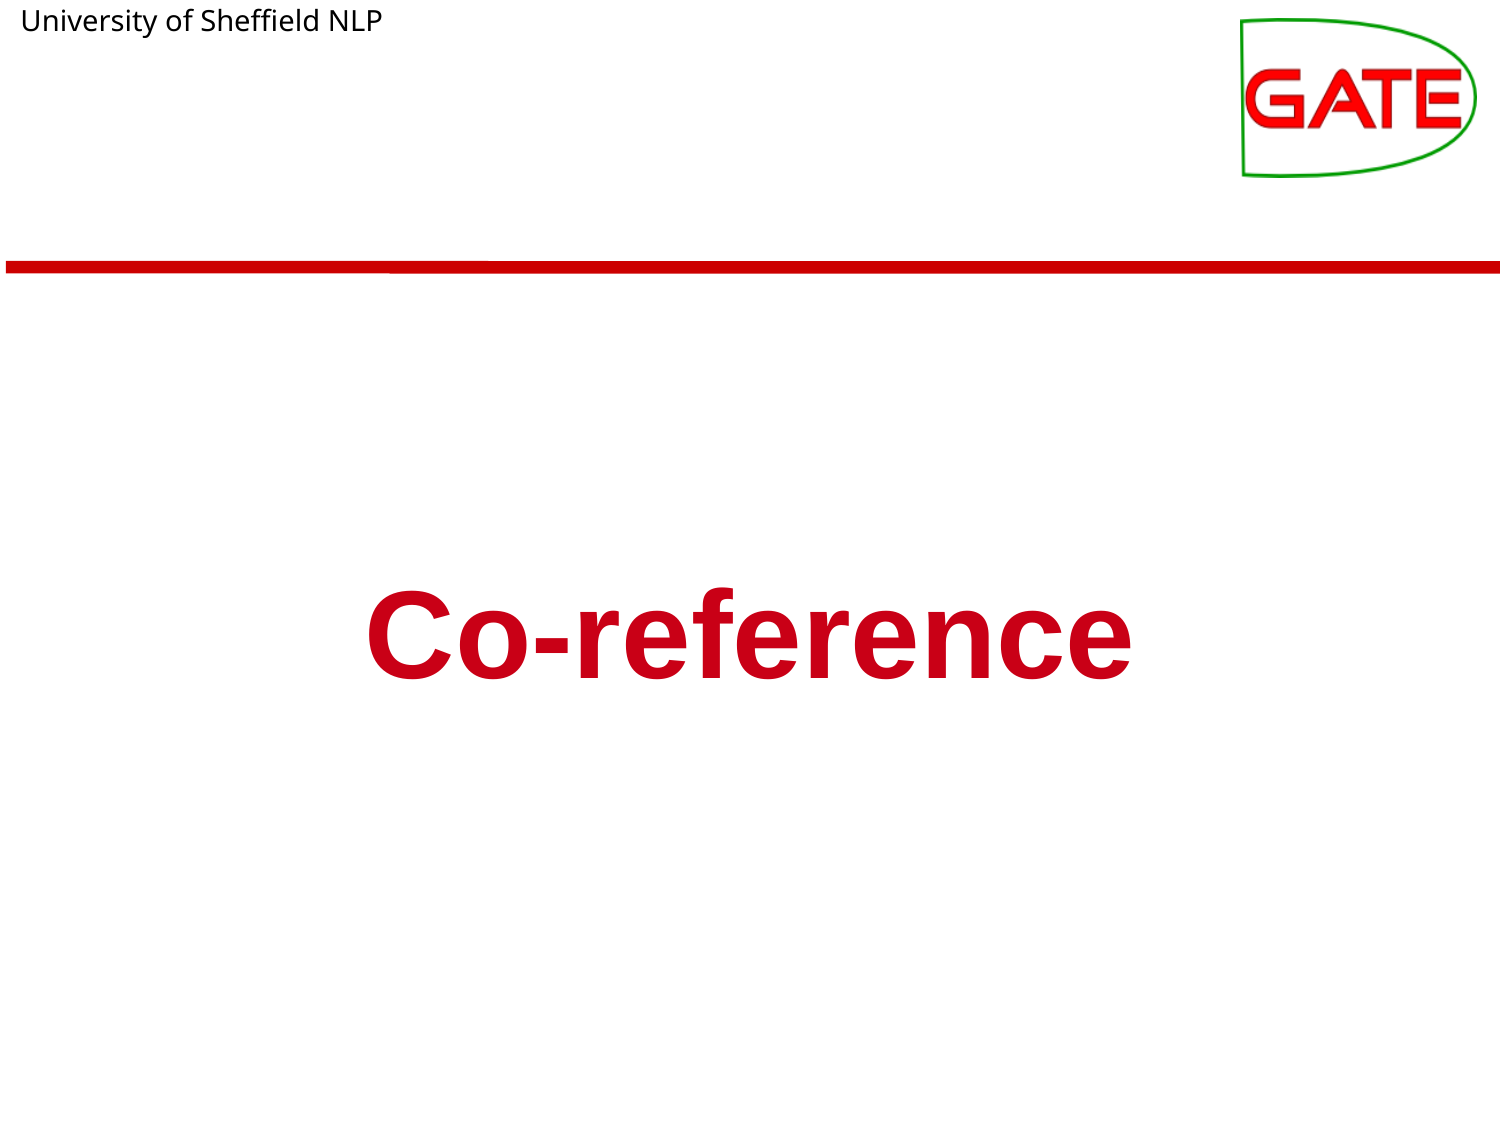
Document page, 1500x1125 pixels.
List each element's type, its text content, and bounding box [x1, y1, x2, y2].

picture [1240, 18, 1477, 178]
text_box Co-reference [0, 250, 1500, 1002]
